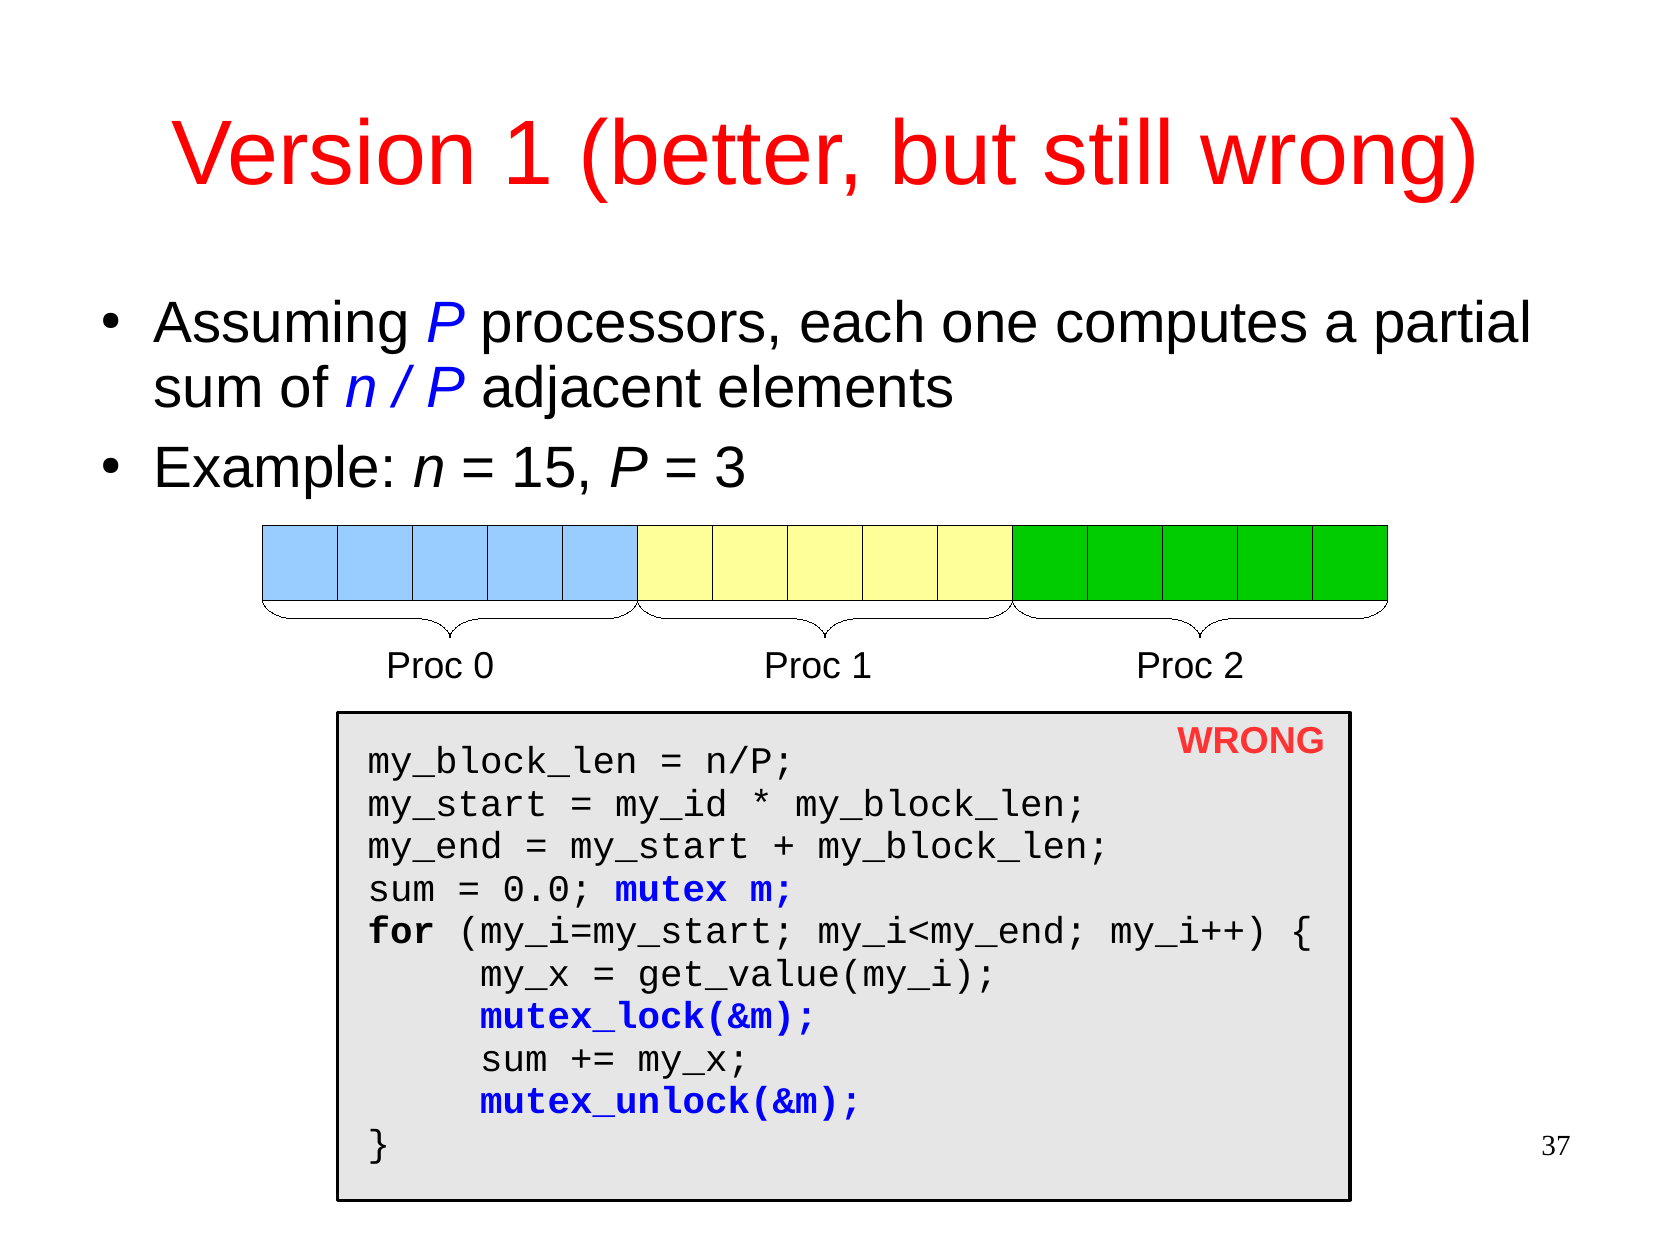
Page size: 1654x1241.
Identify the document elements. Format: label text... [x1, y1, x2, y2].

text_box Proc 1 [749, 637, 901, 695]
text_box WRONG [1162, 712, 1351, 770]
text_box [262, 525, 1388, 601]
text_box my_block_len = n/P; my_start = my_id * my_block_len; my_end = my_start + my_block_len; sum = 0.0; mutex m; for (my_i=my_start; my_i<my_end; my_i++) { my_x = get_value(my_i); mutex_lock(&m); sum += my_x; mutex_unlock(&m); } [337, 712, 1351, 1201]
text_box Proc 2 [1121, 637, 1281, 695]
text_box Proc 0 [371, 637, 531, 695]
list Assuming P processors, each one computes a partial sum of n / P adjacent elements Example: n = 15, P = 3 [82, 290, 1571, 1109]
title Version 1 (better, but still wrong) [82, 49, 1571, 257]
